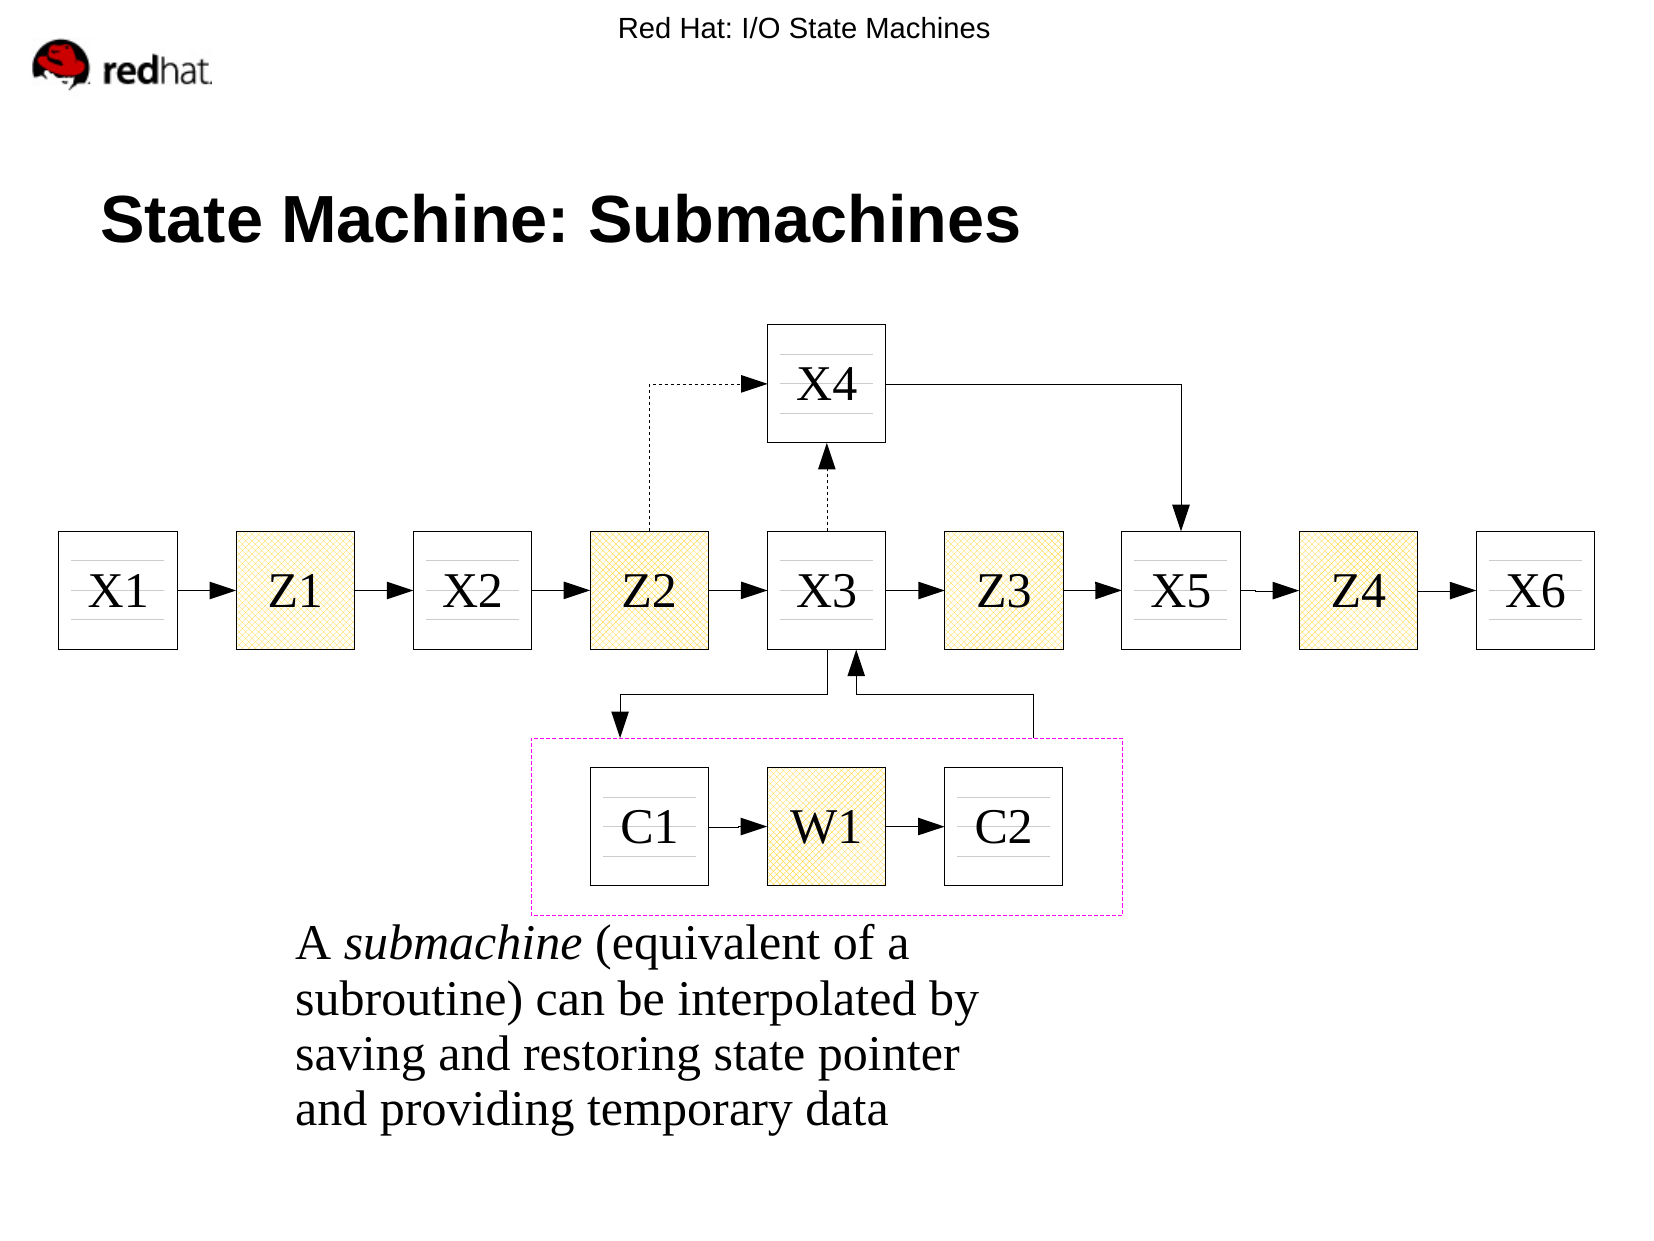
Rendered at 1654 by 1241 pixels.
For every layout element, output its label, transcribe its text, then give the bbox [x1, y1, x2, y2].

text_box Z4 [1299, 531, 1418, 650]
text_box Z3 [944, 531, 1064, 650]
text_box X1 [58, 531, 178, 650]
text_box X5 [1121, 531, 1241, 650]
text_box X2 [413, 531, 532, 650]
text_box C2 [944, 767, 1063, 886]
text_box A submachine (equivalent of a subroutine) can be interpolated by saving and restoring state pointer and providing temporary data [295, 915, 1004, 1152]
text_box Z1 [236, 531, 355, 650]
picture [31, 37, 212, 98]
text_box W1 [767, 767, 886, 886]
title State Machine: Submachines [100, 164, 1506, 275]
text_box X4 [767, 324, 886, 443]
text_box X3 [767, 531, 886, 650]
text_box C1 [590, 767, 709, 886]
text_box Z2 [590, 531, 709, 650]
text_box X6 [1476, 531, 1595, 650]
